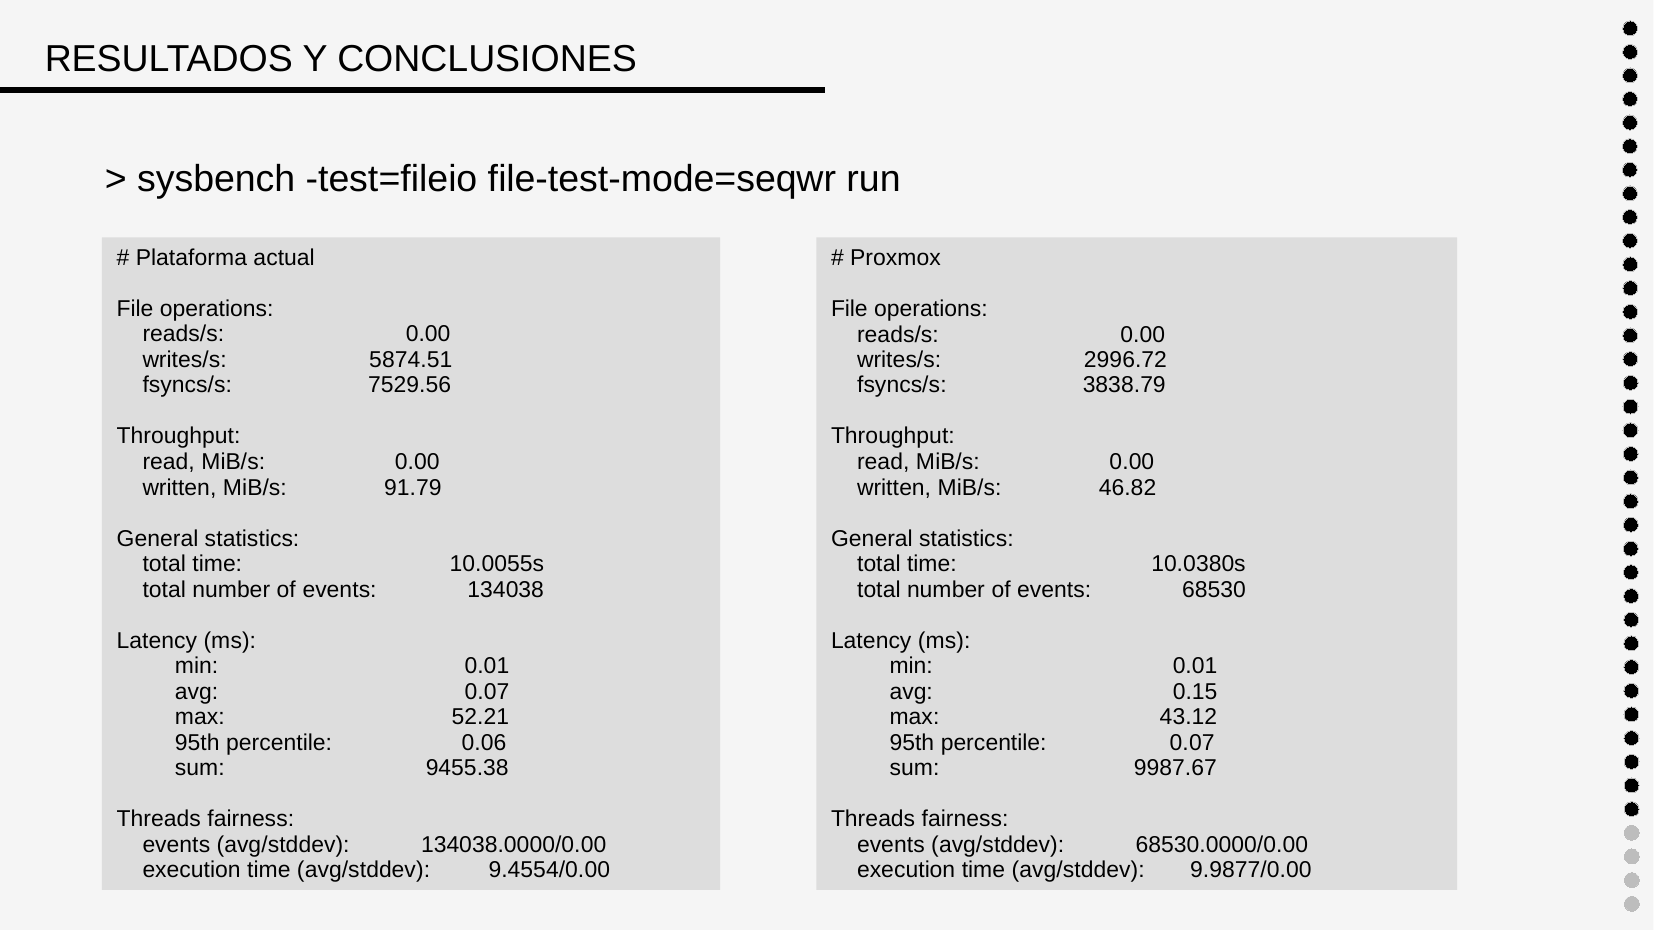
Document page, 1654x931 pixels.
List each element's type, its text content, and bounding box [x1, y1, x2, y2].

text_box [1622, 67, 1638, 83]
text_box [1624, 896, 1640, 912]
text_box [1623, 683, 1639, 699]
text_box [1623, 469, 1639, 485]
text_box [1623, 612, 1639, 628]
text_box [1624, 825, 1640, 841]
text_box [1622, 233, 1638, 249]
text_box [1624, 777, 1640, 793]
text_box [1623, 659, 1639, 675]
text_box > sysbench -test=fileio file-test-mode=seqwr run [90, 150, 1111, 211]
text_box [1622, 280, 1638, 296]
text_box [1622, 44, 1638, 60]
text_box [1623, 541, 1639, 557]
text_box [1623, 493, 1639, 509]
text_box RESULTADOS Y CONCLUSIONES [30, 30, 826, 129]
text_box [1622, 399, 1639, 415]
text_box [1624, 848, 1640, 864]
text_box [1622, 20, 1638, 36]
text_box [1624, 872, 1640, 888]
text_box [1622, 351, 1638, 367]
text_box [1623, 730, 1640, 746]
text_box [1624, 801, 1640, 817]
text_box [1622, 422, 1639, 438]
text_box [1622, 91, 1638, 107]
text_box [1622, 256, 1638, 272]
text_box [1624, 754, 1640, 770]
text_box [1623, 375, 1639, 391]
text_box [1622, 327, 1638, 343]
text_box [1623, 564, 1639, 580]
text_box [1623, 588, 1639, 604]
text_box # Plataforma actual File operations: reads/s: 0.00 writes/s: 5874.51 fsyncs/s: 7529.56 Throughput: read, MiB/s: 0.00 written, MiB/s: 91.79 General statistics: total time: 10.0055s total number of events: 134038 Latency (ms): min: 0.01 avg: 0.07 max: 52.21 95th percentile: 0.06 sum: 9455.38 Threads fairness: events (avg/stddev): 134038.0000/0.00 execution time (avg/stddev): 9.4554/0.00 [101, 237, 721, 890]
text_box [1623, 446, 1639, 462]
text_box [1622, 304, 1638, 320]
text_box [1622, 185, 1638, 201]
text_box [1622, 162, 1638, 178]
text_box [1622, 138, 1638, 154]
text_box [1623, 635, 1639, 651]
text_box [1622, 209, 1638, 225]
text_box [1622, 114, 1638, 131]
text_box [1623, 517, 1639, 533]
text_box # Proxmox File operations: reads/s: 0.00 writes/s: 2996.72 fsyncs/s: 3838.79 Throughput: read, MiB/s: 0.00 written, MiB/s: 46.82 General statistics: total time: 10.0380s total number of events: 68530 Latency (ms): min: 0.01 avg: 0.15 max: 43.12 95th percentile: 0.07 sum: 9987.67 Threads fairness: events (avg/stddev): 68530.0000/0.00 execution time (avg/stddev): 9.9877/0.00 [816, 237, 1458, 890]
text_box [1623, 706, 1639, 722]
